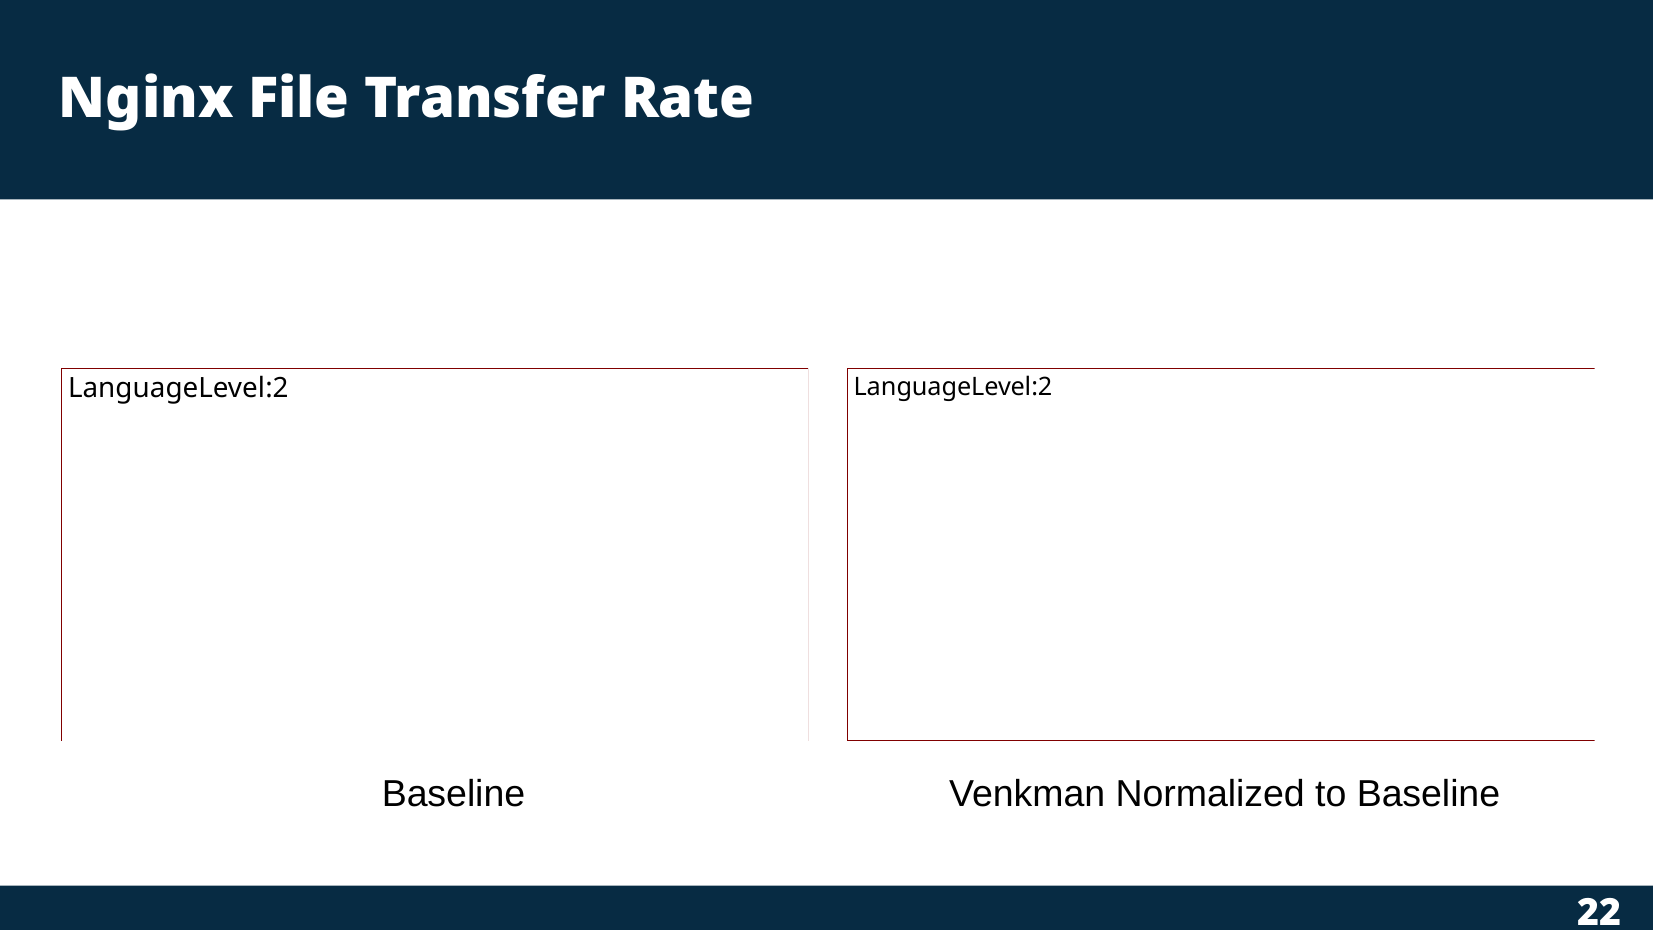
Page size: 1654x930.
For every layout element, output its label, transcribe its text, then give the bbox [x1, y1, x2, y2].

picture [845, 366, 1595, 741]
text_box Baseline [367, 765, 541, 822]
title Nginx File Transfer Rate [58, 36, 1594, 155]
picture [58, 366, 809, 741]
text_box Venkman Normalized to Baseline [934, 765, 1516, 822]
